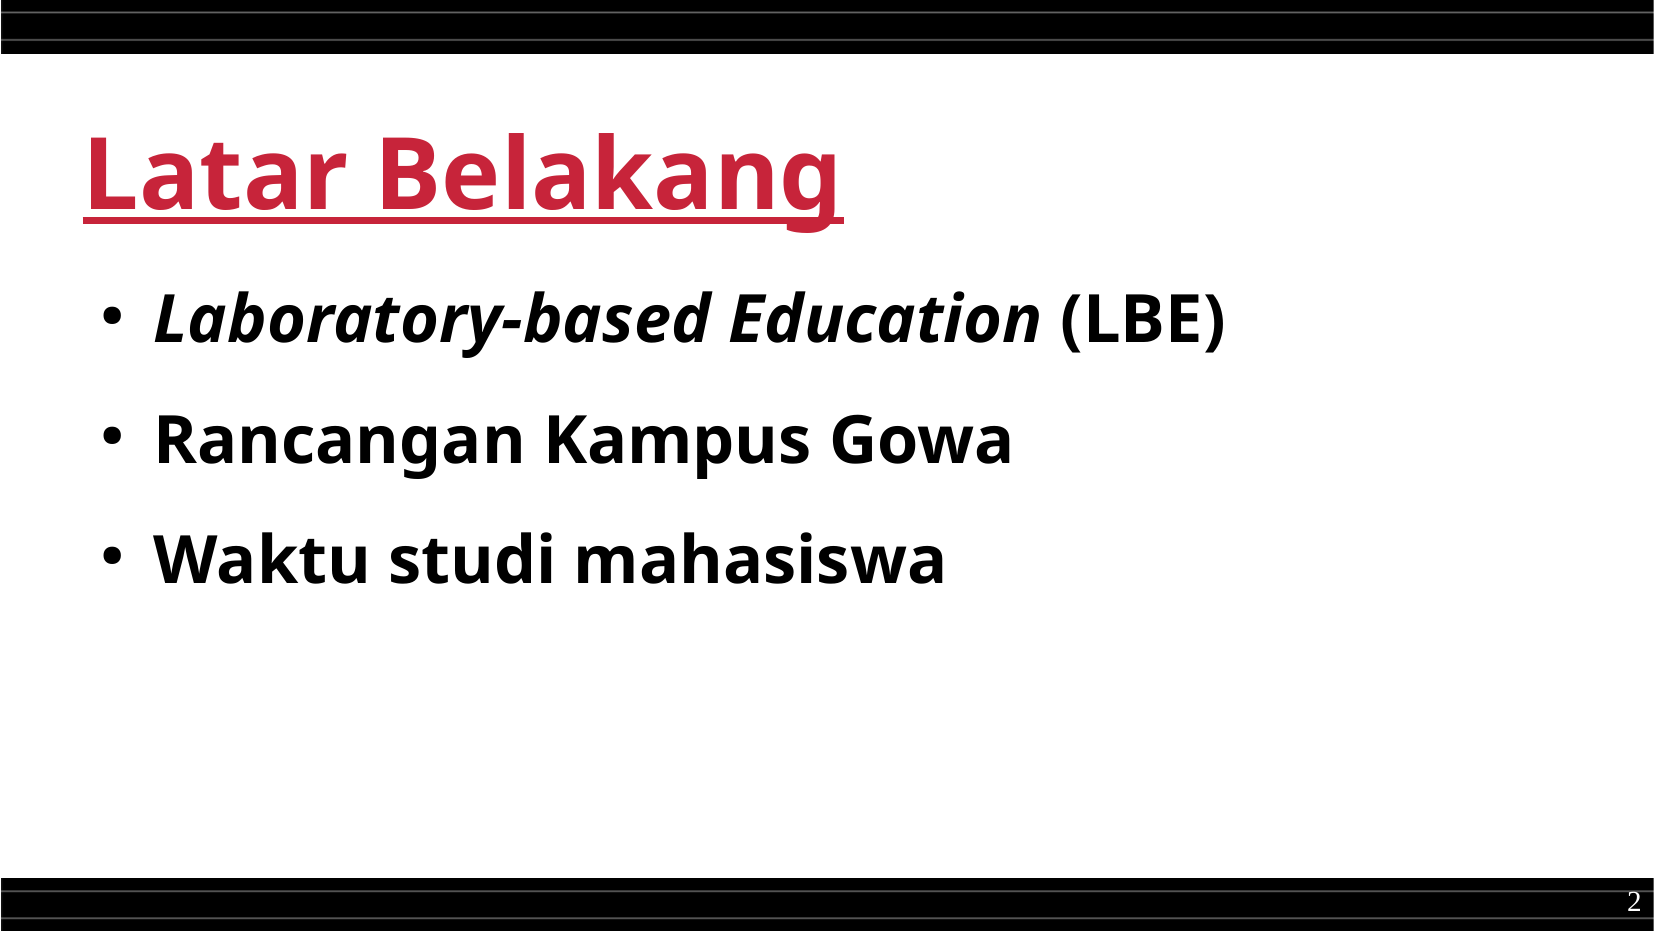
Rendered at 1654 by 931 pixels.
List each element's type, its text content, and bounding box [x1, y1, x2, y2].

title Latar Belakang [82, 92, 1571, 249]
picture [1, 0, 1654, 54]
list Laboratory-based Education (LBE) Rancangan Kampus Gowa Waktu studi mahasiswa [82, 271, 1571, 851]
picture [1, 878, 1654, 931]
